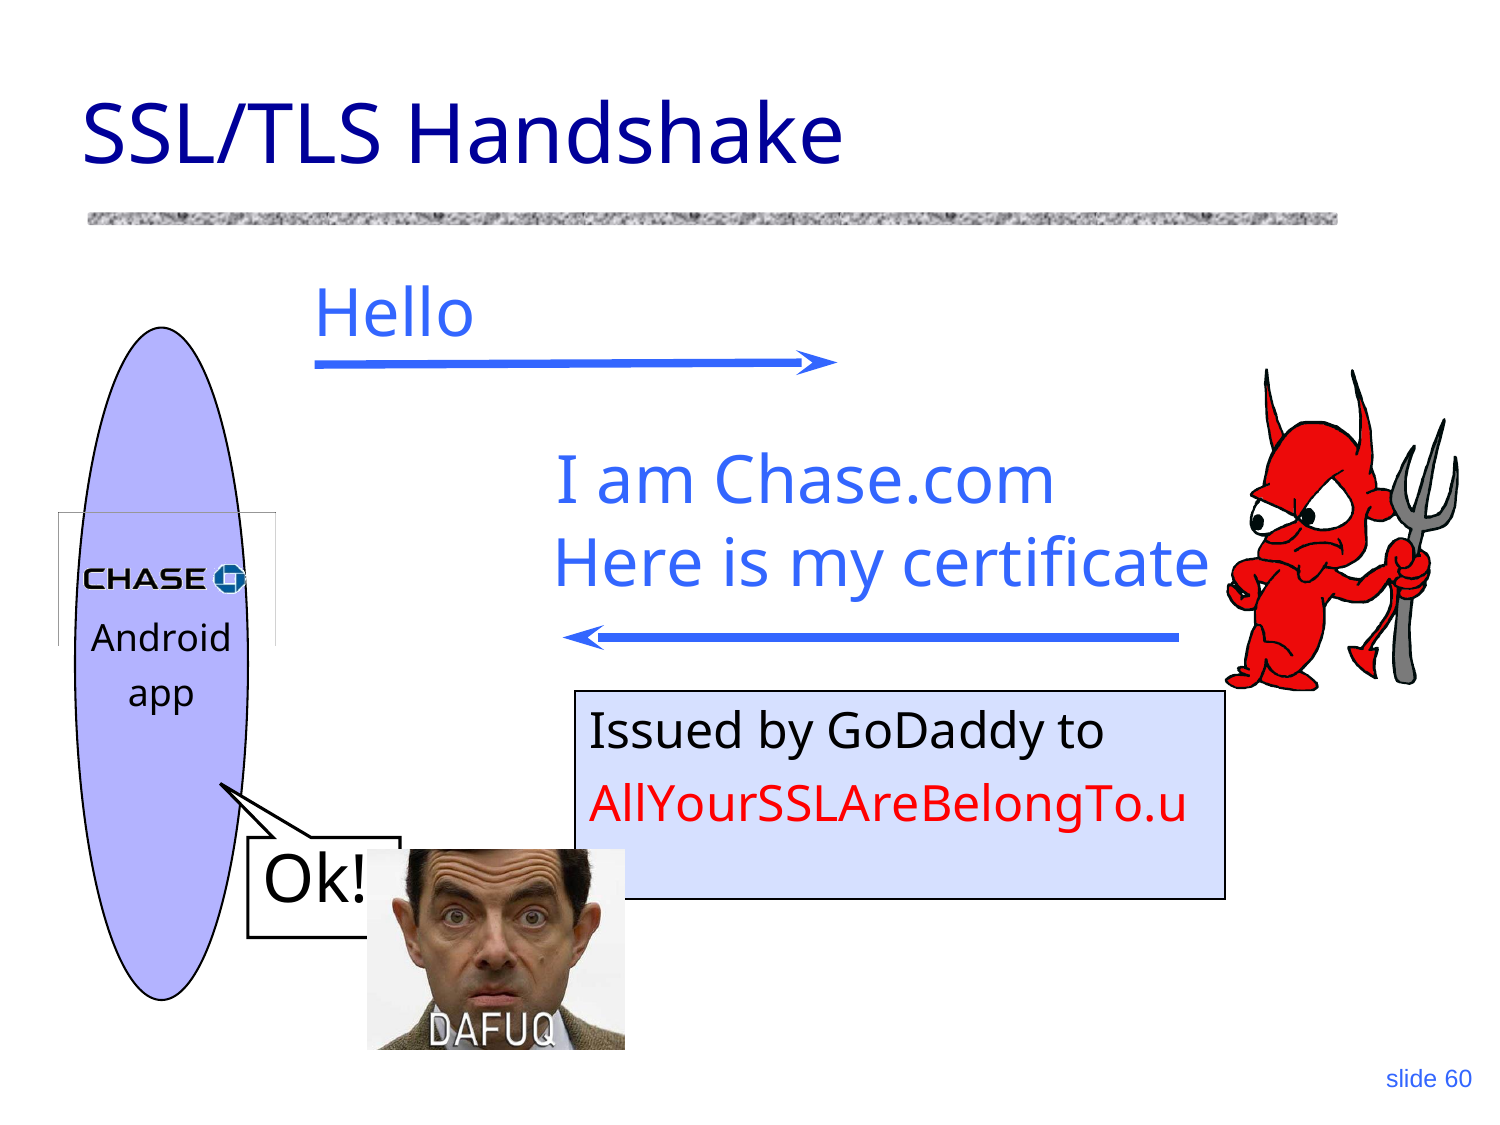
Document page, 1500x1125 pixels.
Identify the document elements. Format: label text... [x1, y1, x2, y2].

picture [367, 849, 625, 1051]
text_box Android app [75, 646, 248, 1001]
text_box Android app [84, 327, 239, 512]
text_box Ok! [220, 783, 400, 938]
text_box Issued by GoDaddy to AllYourSSLAreBelongTo.us [575, 691, 1226, 900]
text_box Hello [298, 262, 491, 358]
text_box Here is my certificate [537, 512, 1224, 608]
title SSL/TLS Handshake [66, 37, 1342, 188]
picture [1224, 368, 1459, 692]
text_box slide <number> [1174, 1025, 1488, 1101]
text_box I am Chase.com [541, 429, 1073, 525]
picture [87, 212, 1338, 226]
picture [58, 512, 276, 646]
